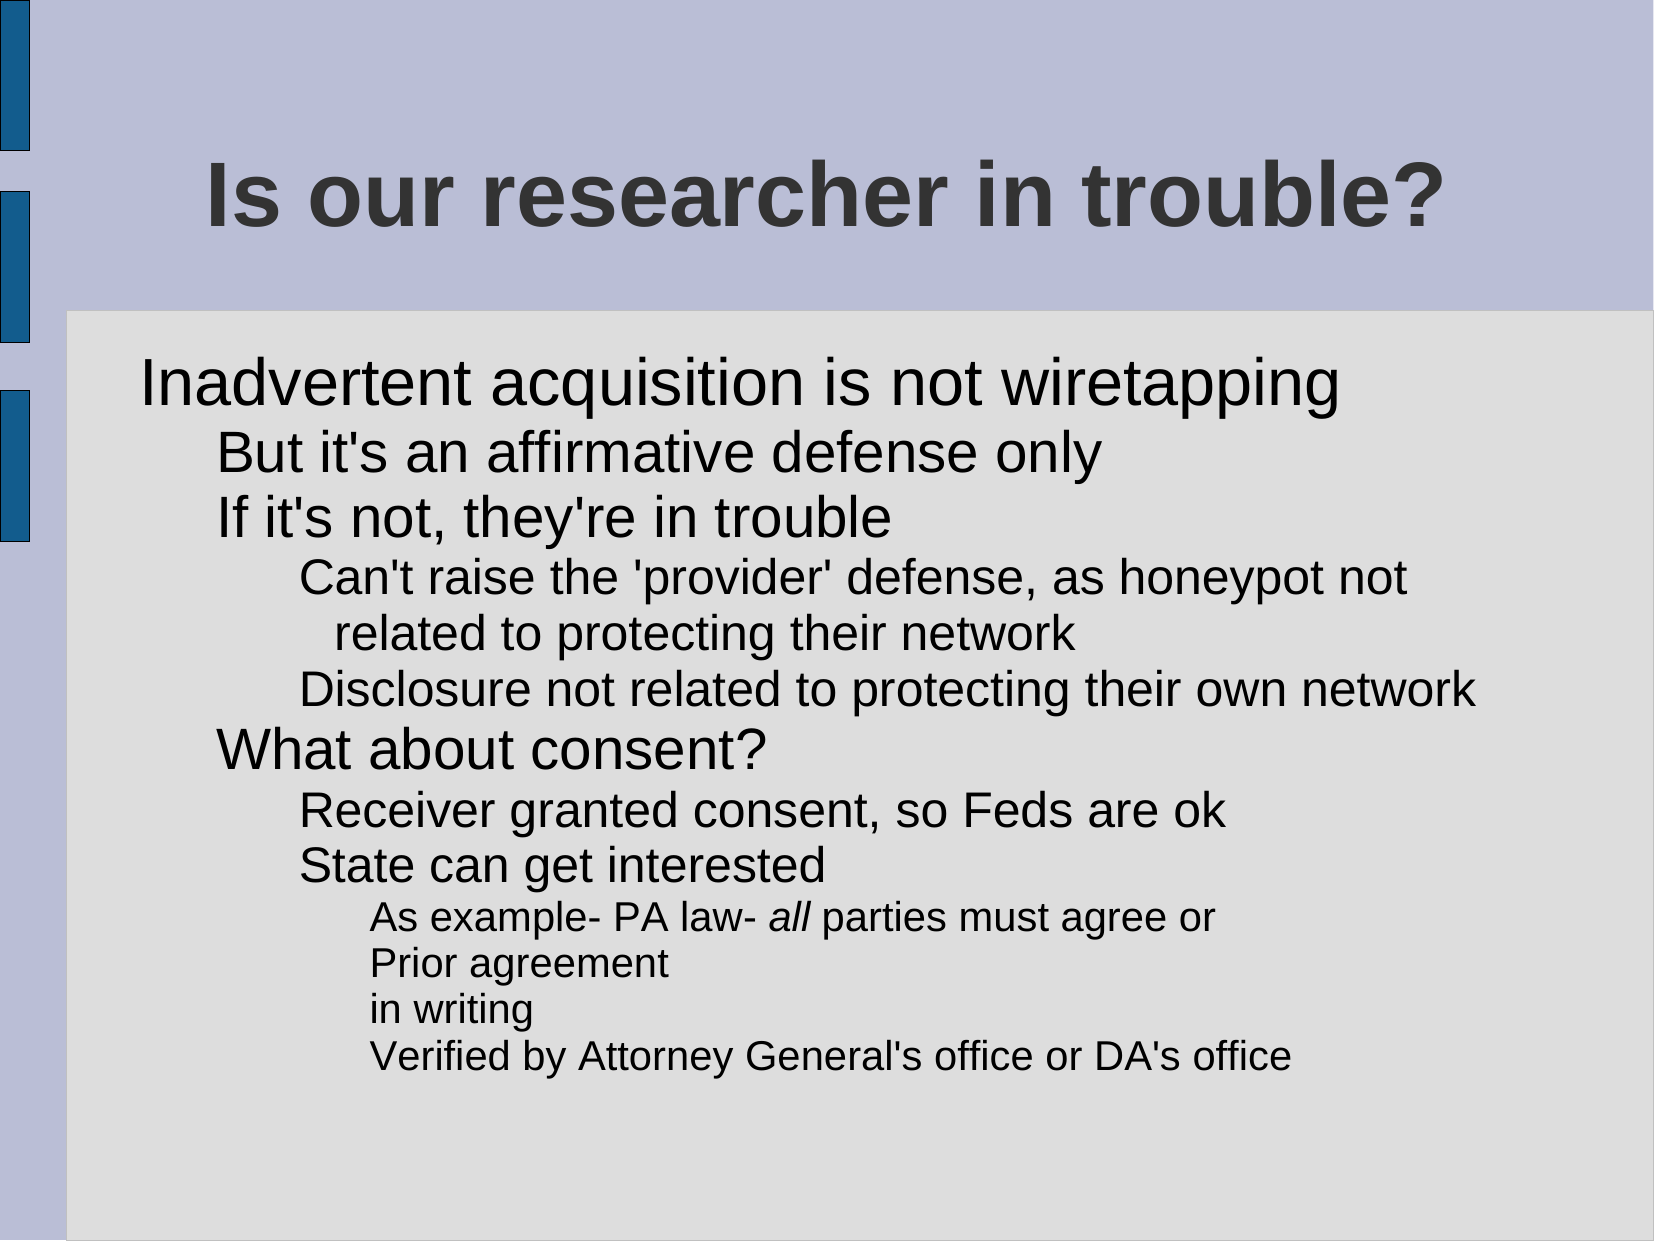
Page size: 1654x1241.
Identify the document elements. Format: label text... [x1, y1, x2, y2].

title Is our researcher in trouble? [121, 98, 1534, 291]
list Inadvertent acquisition is not wiretapping But it's an affirmative defense only If it's not, they're in trouble Can't raise the 'provider' defense, as honeypot not related to protecting their network Disclosure not related to protecting their own network What about consent? Receiver granted consent, so Feds are ok State can get interested As example- PA law- all parties must agree or Prior agreement in writing Verified by Attorney General's office or DA's office [121, 344, 1534, 1112]
